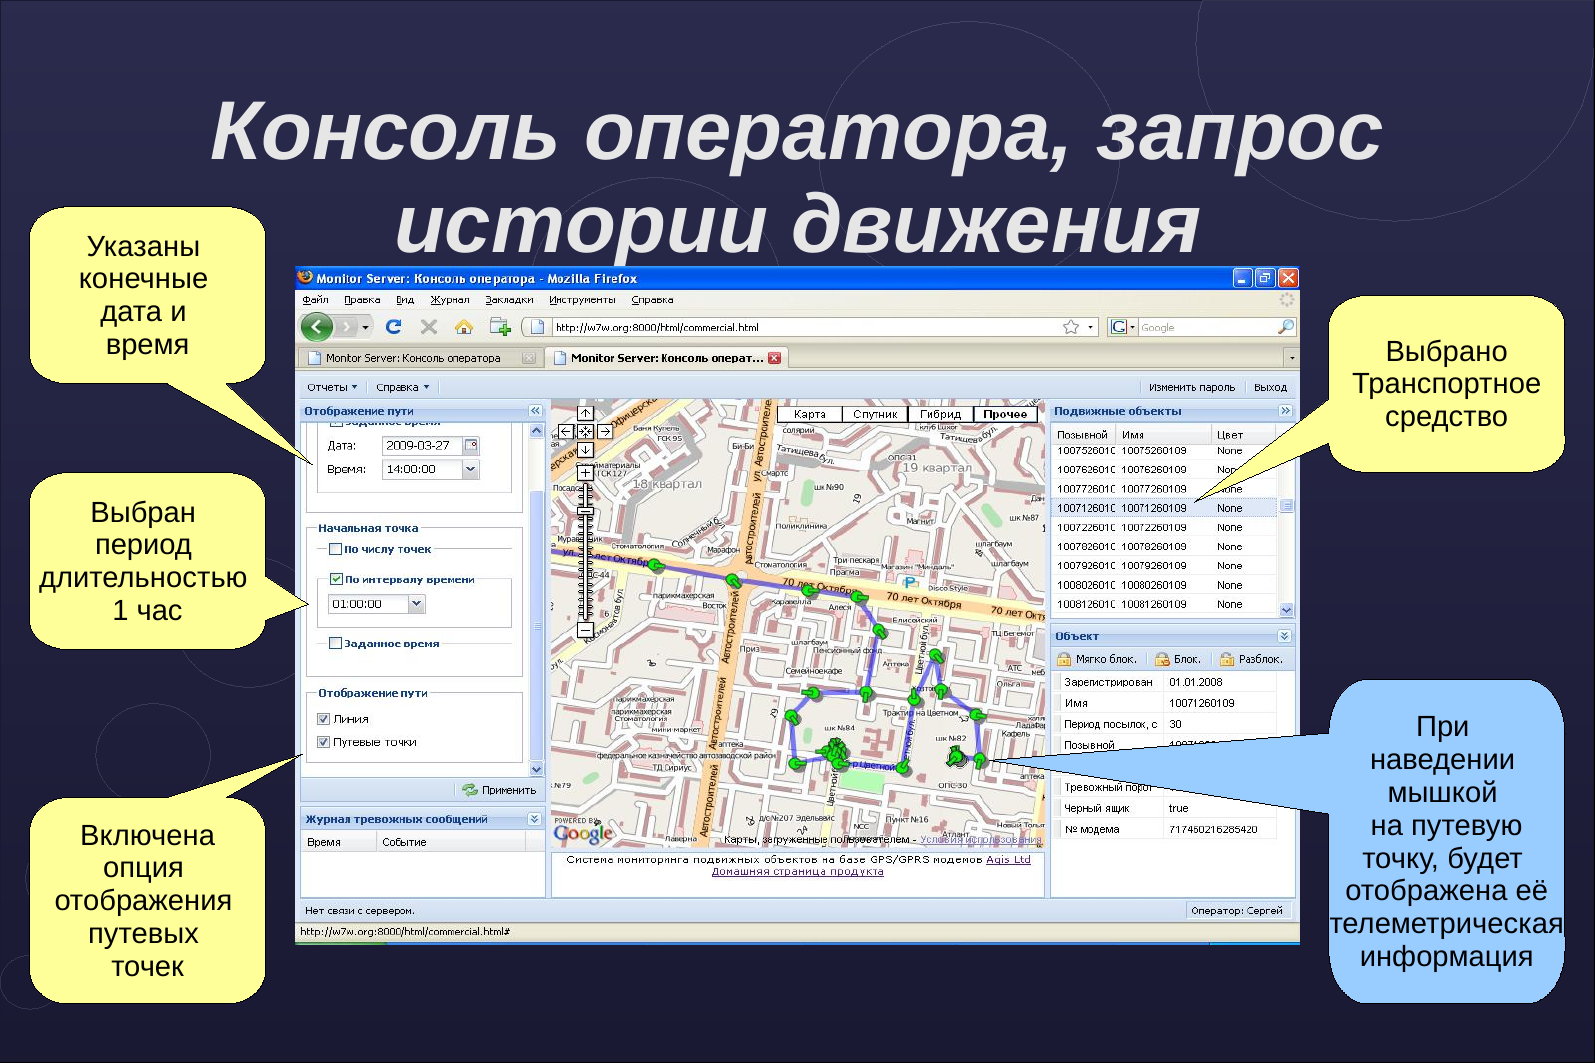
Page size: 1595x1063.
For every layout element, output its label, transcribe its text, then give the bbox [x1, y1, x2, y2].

text_box Выбрано Транспортное средство [1194, 295, 1566, 503]
text_box Указаны конечные дата и время [29, 206, 313, 465]
text_box При наведении мышкой на путевую точку, будет отображена её телеметрическая информация [989, 679, 1566, 1004]
text_box Включена опция отображения путевых точек [29, 754, 303, 1004]
text_box Выбран период длительностью 1 час [29, 472, 309, 650]
picture [295, 266, 1300, 945]
title Консоль оператора, запрос истории движения [117, 83, 1479, 271]
